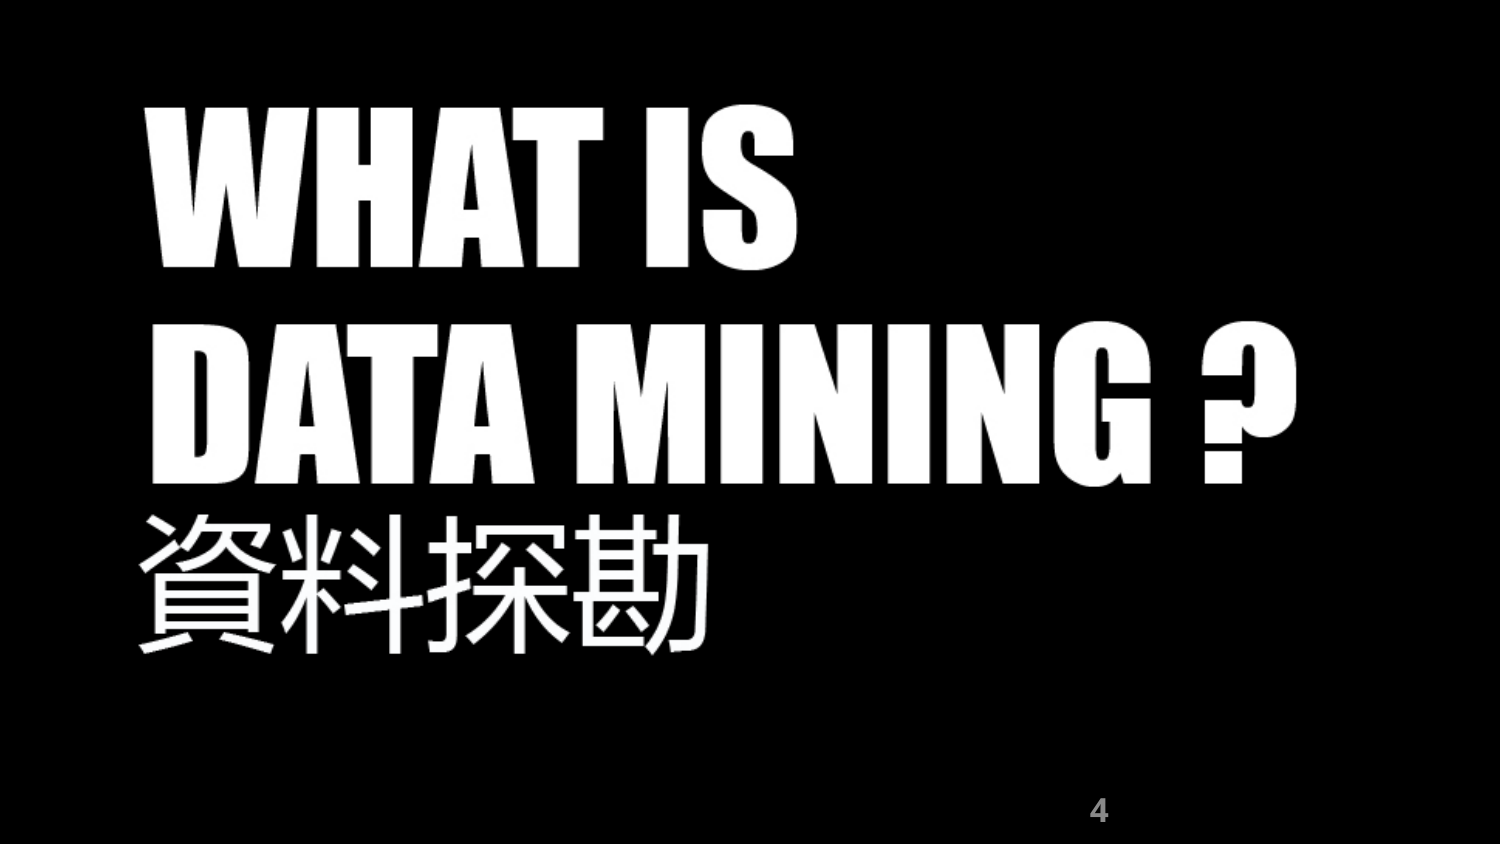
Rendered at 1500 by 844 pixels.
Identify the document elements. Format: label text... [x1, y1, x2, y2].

picture [94, 0, 1397, 844]
text_box 4 [1074, 782, 1426, 827]
